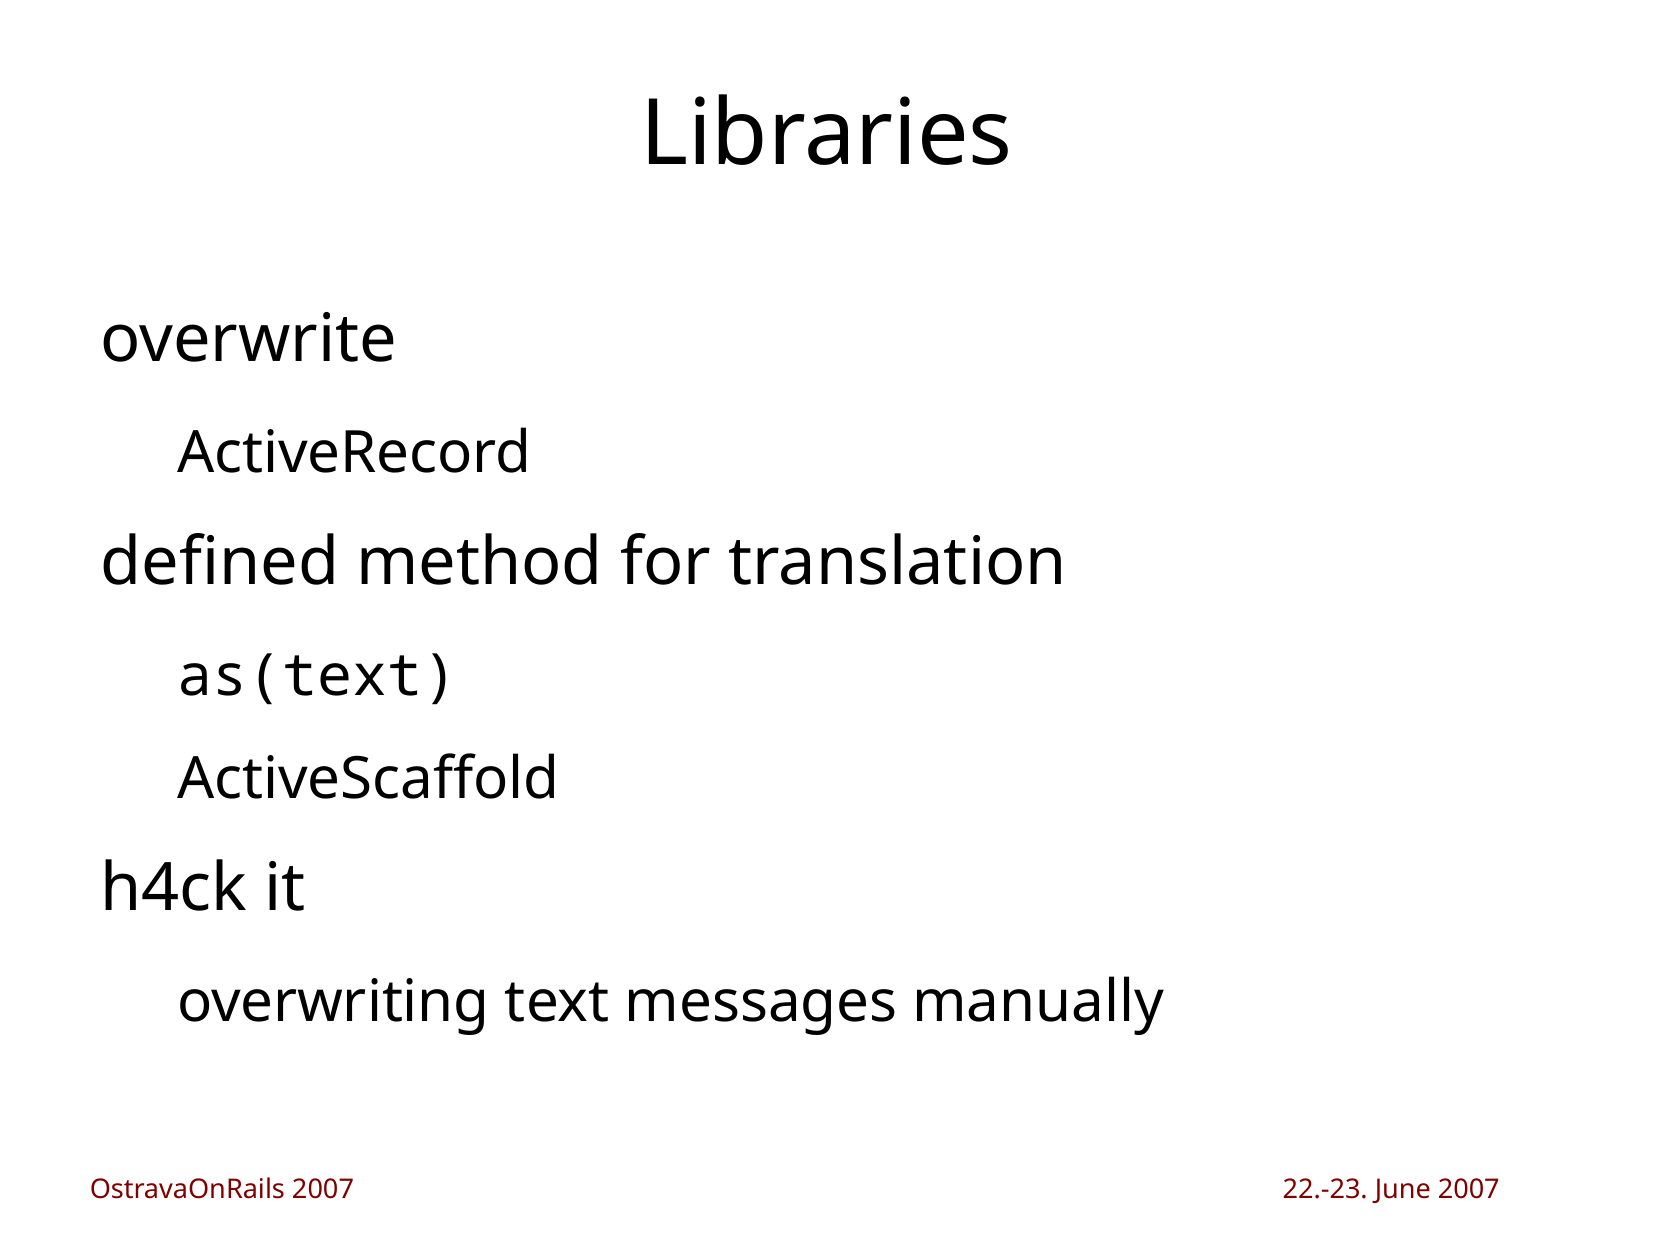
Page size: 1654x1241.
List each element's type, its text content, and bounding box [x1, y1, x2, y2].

title Libraries [82, 25, 1571, 233]
list overwrite ActiveRecord defined method for translation as(text) ActiveScaffold h4ck it overwriting text messages manually [82, 290, 1571, 1109]
